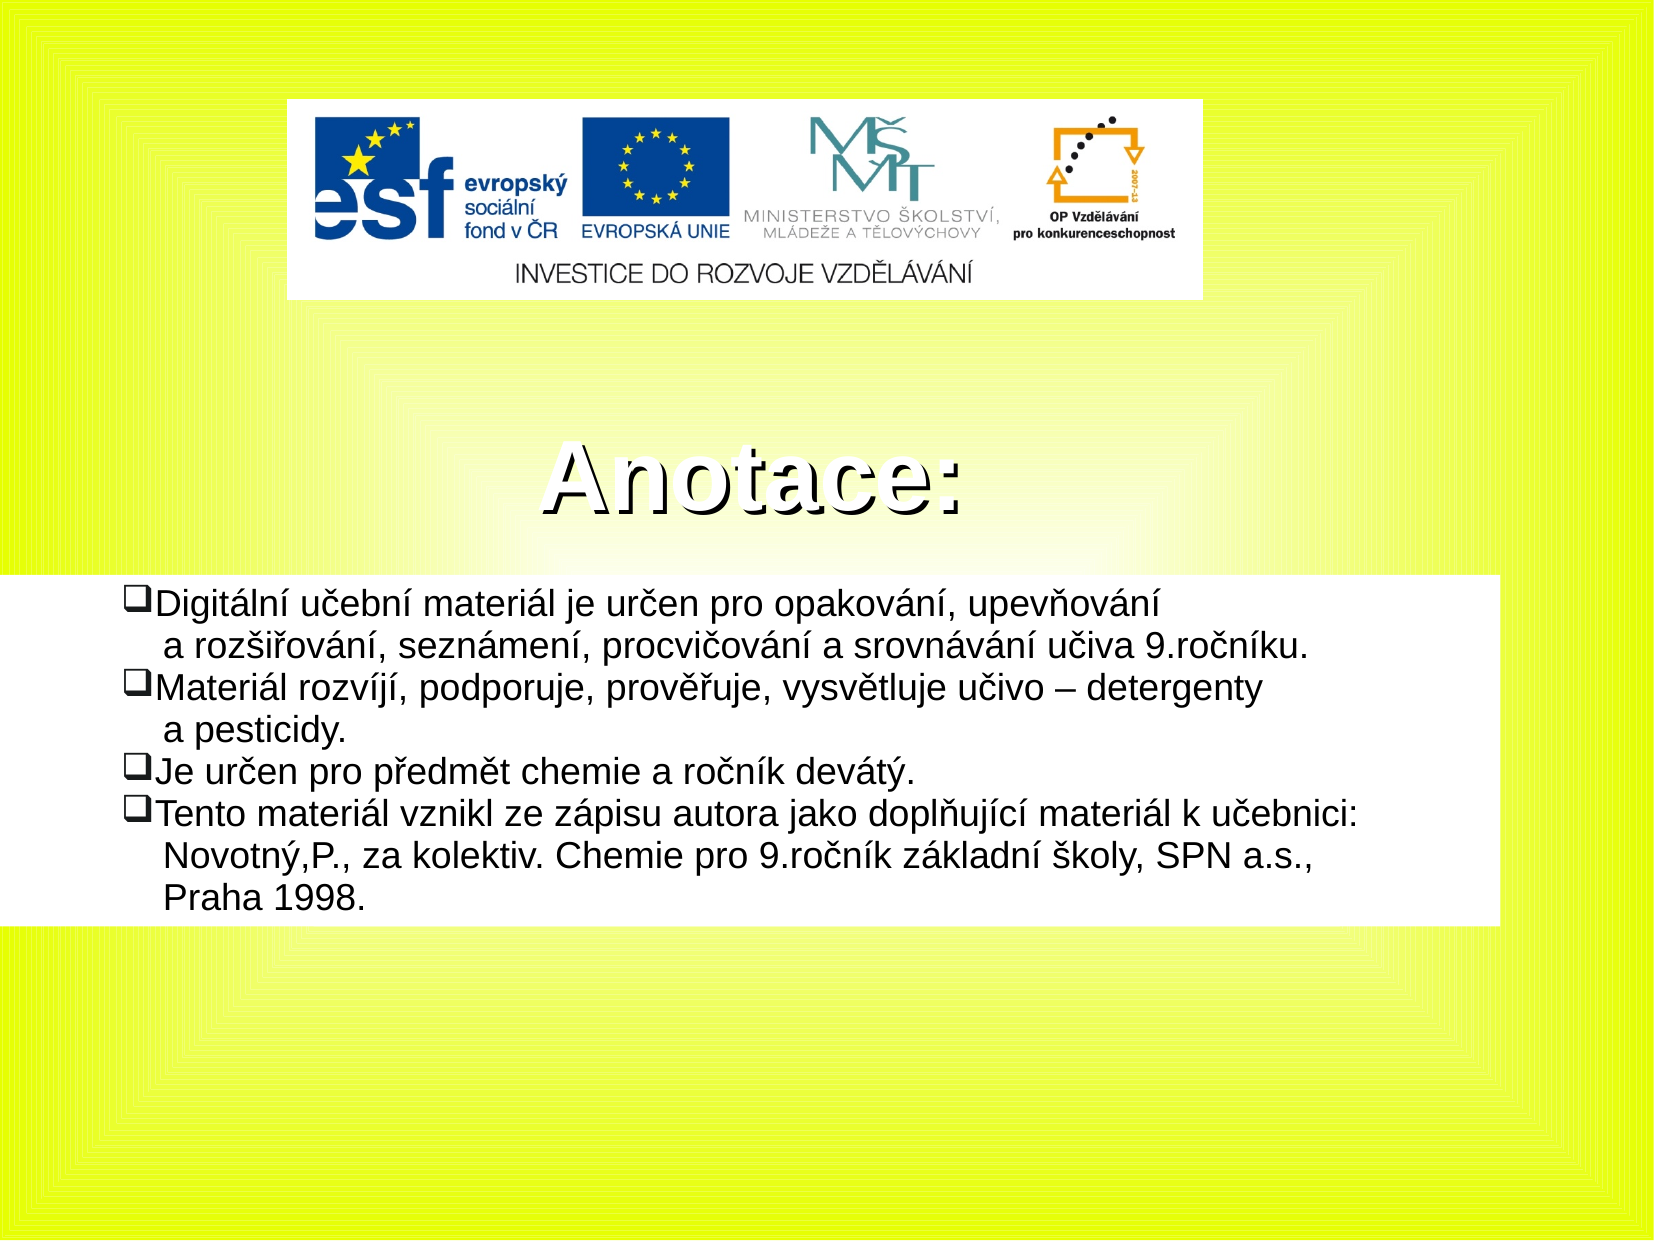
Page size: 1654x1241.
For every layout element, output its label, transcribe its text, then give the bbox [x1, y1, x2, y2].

text_box Digitální učební materiál je určen pro opakování, upevňování a rozšiřování, seznámení, procvičování a srovnávání učiva 9.ročníku. Materiál rozvíjí, podporuje, prověřuje, vysvětluje učivo – detergenty a pesticidy. Je určen pro předmět chemie a ročník devátý. Tento materiál vznikl ze zápisu autora jako doplňující materiál k učebnici: Novotný,P., za kolektiv. Chemie pro 9.ročník základní školy, SPN a.s., Praha 1998. [0, 574, 1501, 927]
picture [287, 99, 1203, 300]
title Anotace: [112, 349, 1388, 574]
